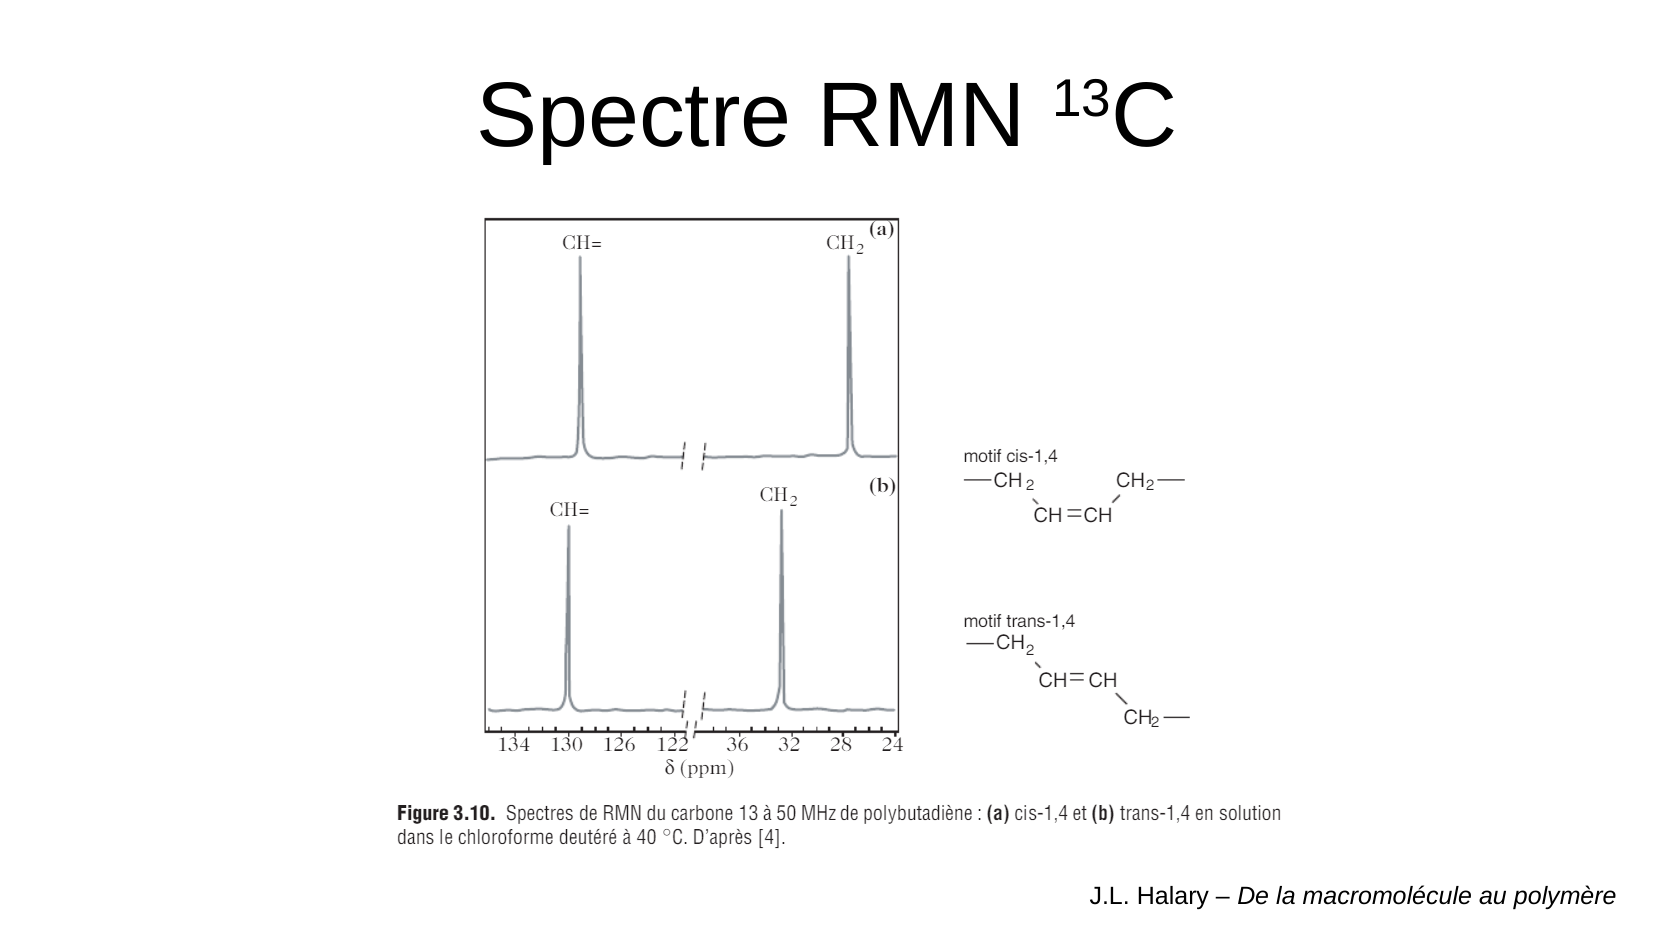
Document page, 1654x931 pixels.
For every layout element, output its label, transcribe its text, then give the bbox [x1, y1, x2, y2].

title Spectre RMN 13C [82, 37, 1571, 193]
picture [318, 200, 1318, 862]
text_box J.L. Halary – De la macromolécule au polymère [1074, 874, 1633, 917]
